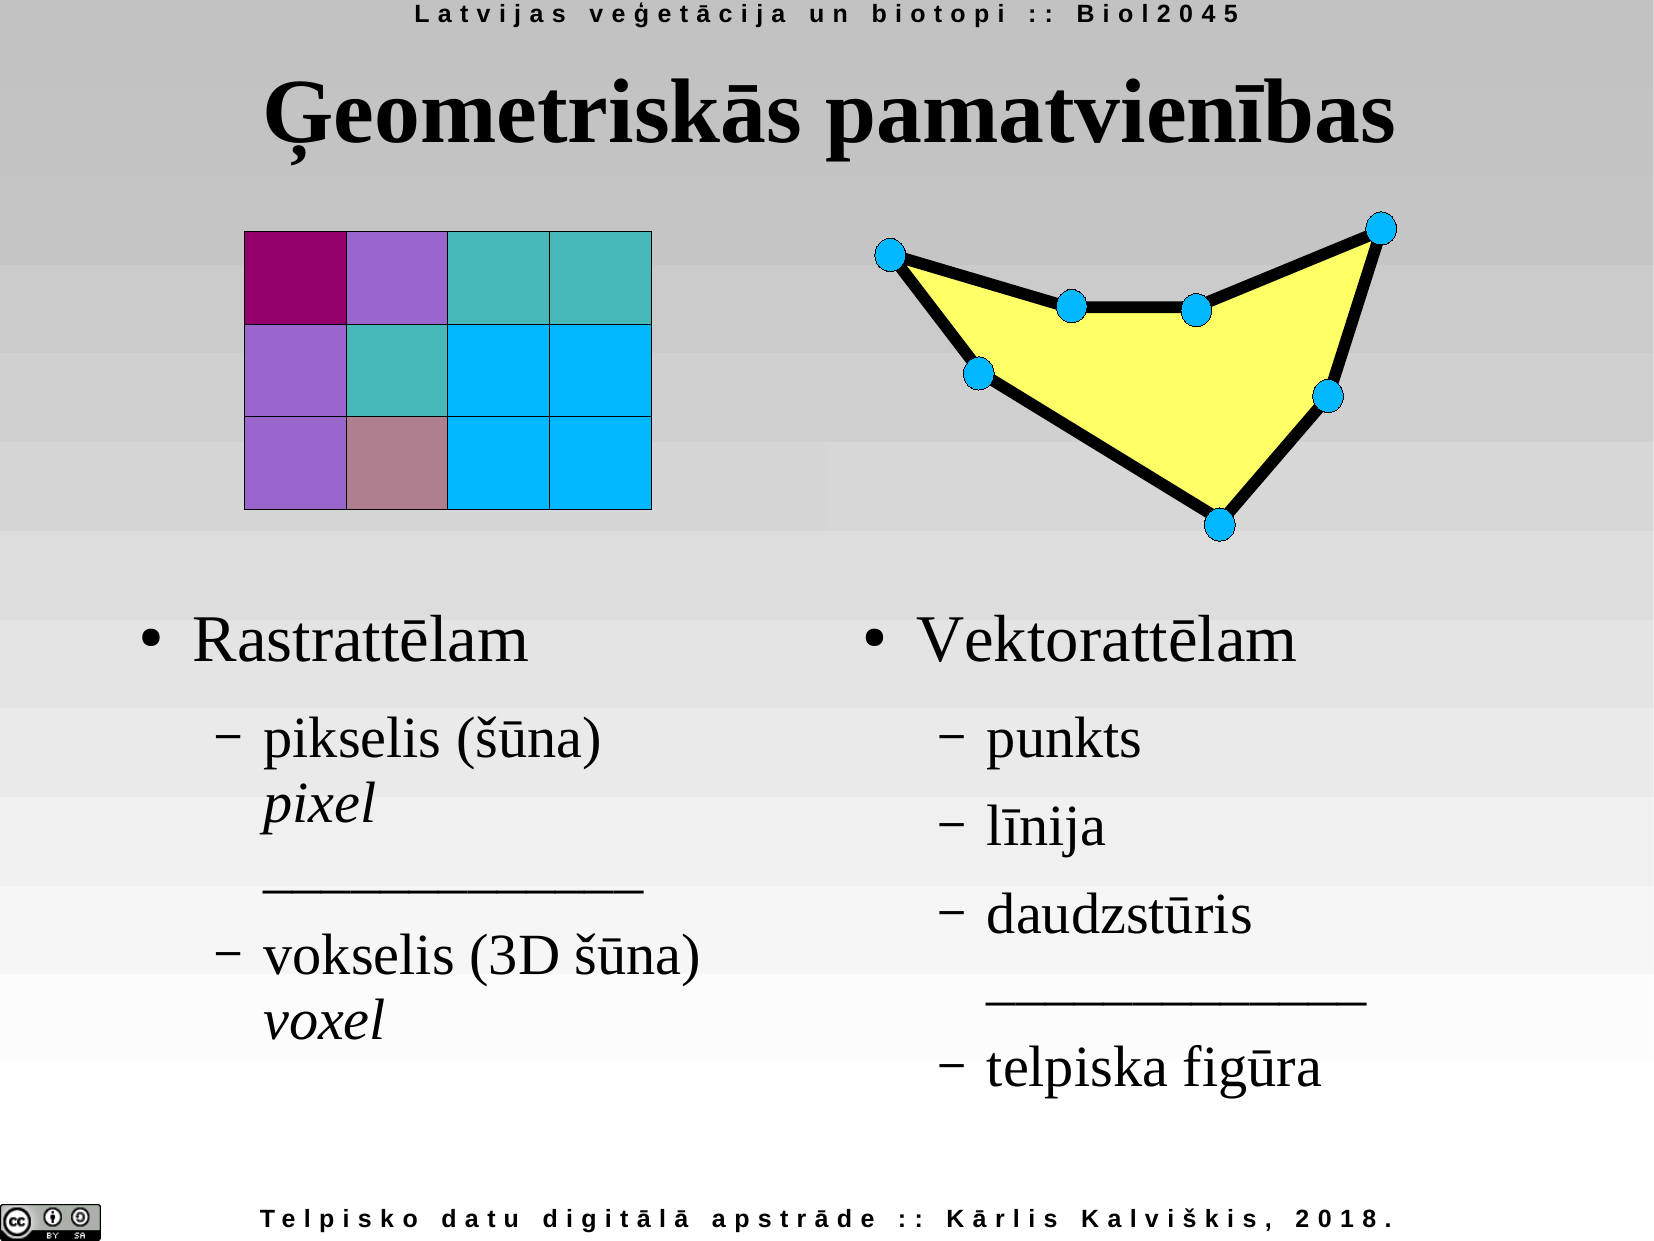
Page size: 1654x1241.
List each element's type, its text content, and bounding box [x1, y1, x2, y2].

list Rastrattēlam pikselis (šūna) pixel _____________ vokselis (3D šūna) voxel [121, 601, 811, 1127]
text_box [874, 211, 1397, 542]
list Vektorattēlam punkts līnija daudzstūris _____________ telpiska figūra [845, 601, 1535, 1158]
title Ģeometriskās pamatvienības [34, 61, 1626, 296]
text_box [244, 231, 652, 510]
picture [0, 0, 1654, 1241]
